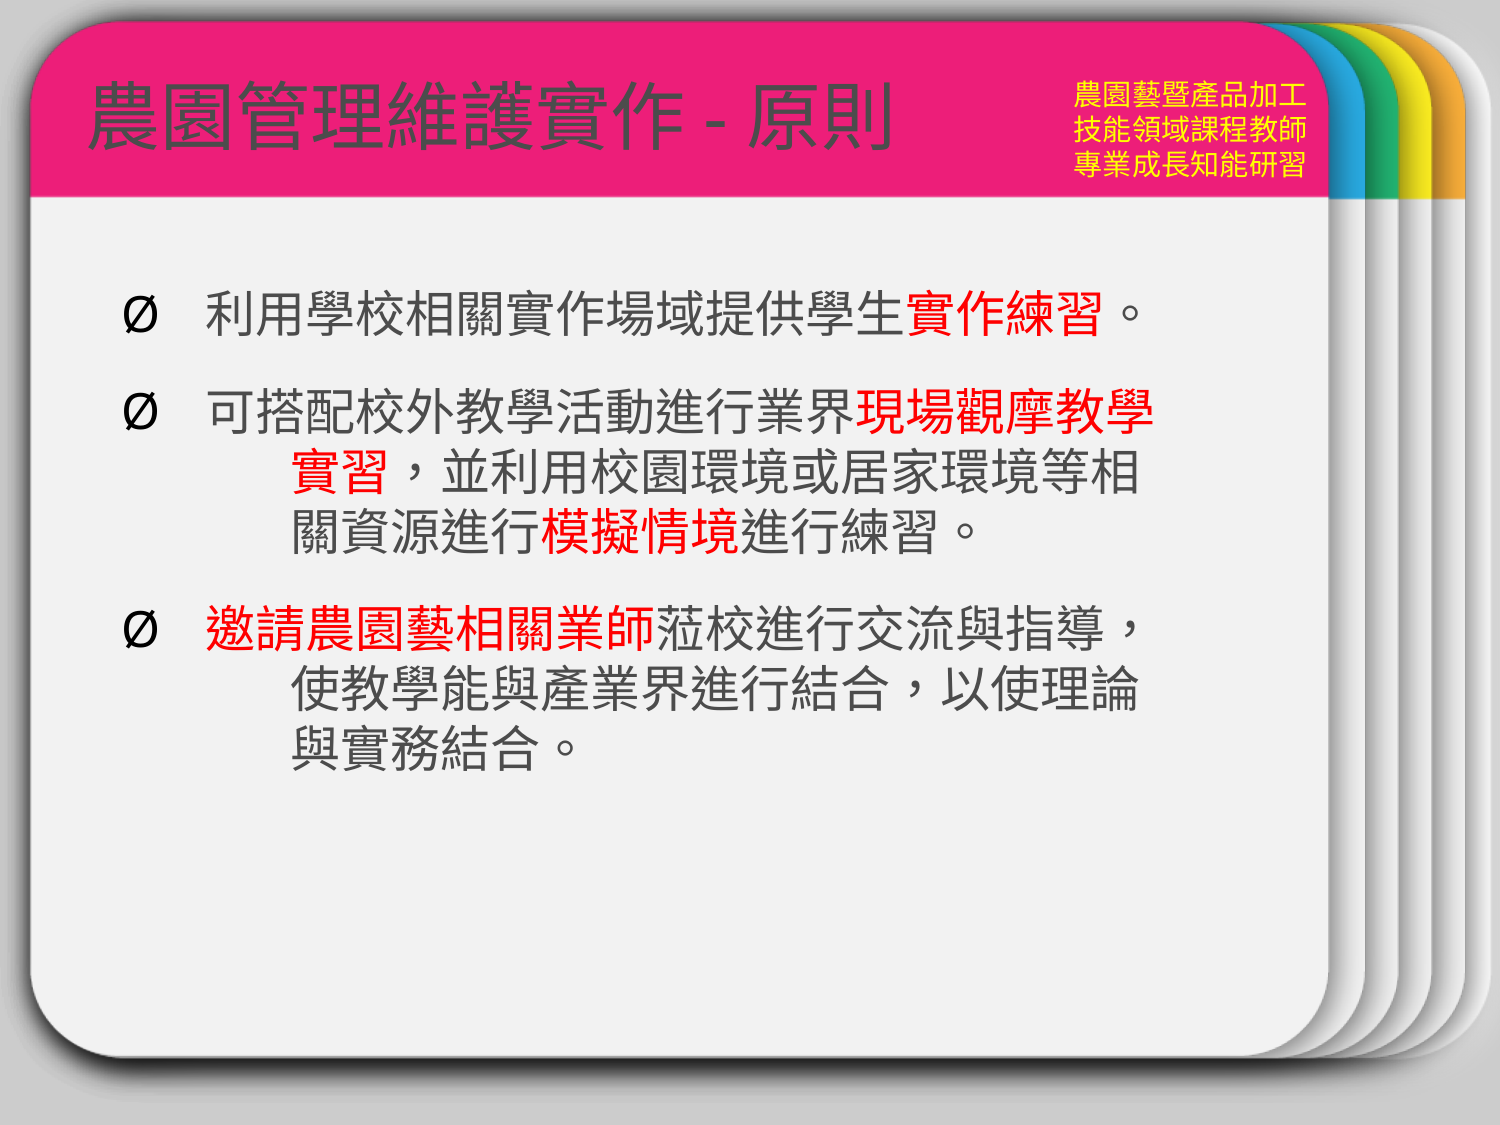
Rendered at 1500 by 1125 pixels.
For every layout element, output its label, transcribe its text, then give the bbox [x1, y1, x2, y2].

picture [0, 0, 1500, 1125]
text_box 利用學校相關實作場域提供學生實作練習。 可搭配校外教學活動進行業界現場觀摩教學實習，並利用校園環境或居家環境等相關資源進行模擬情境進行練習。 邀請農園藝相關業師蒞校進行交流與指導，使教學能與產業界進行結合，以使理論與實務結合。 [106, 275, 1176, 791]
text_box 農園管理維護實作-原則 [70, 62, 1059, 169]
text_box 農園藝暨產品加工技能領域課程教師專業成長知能研習 [1058, 68, 1344, 190]
